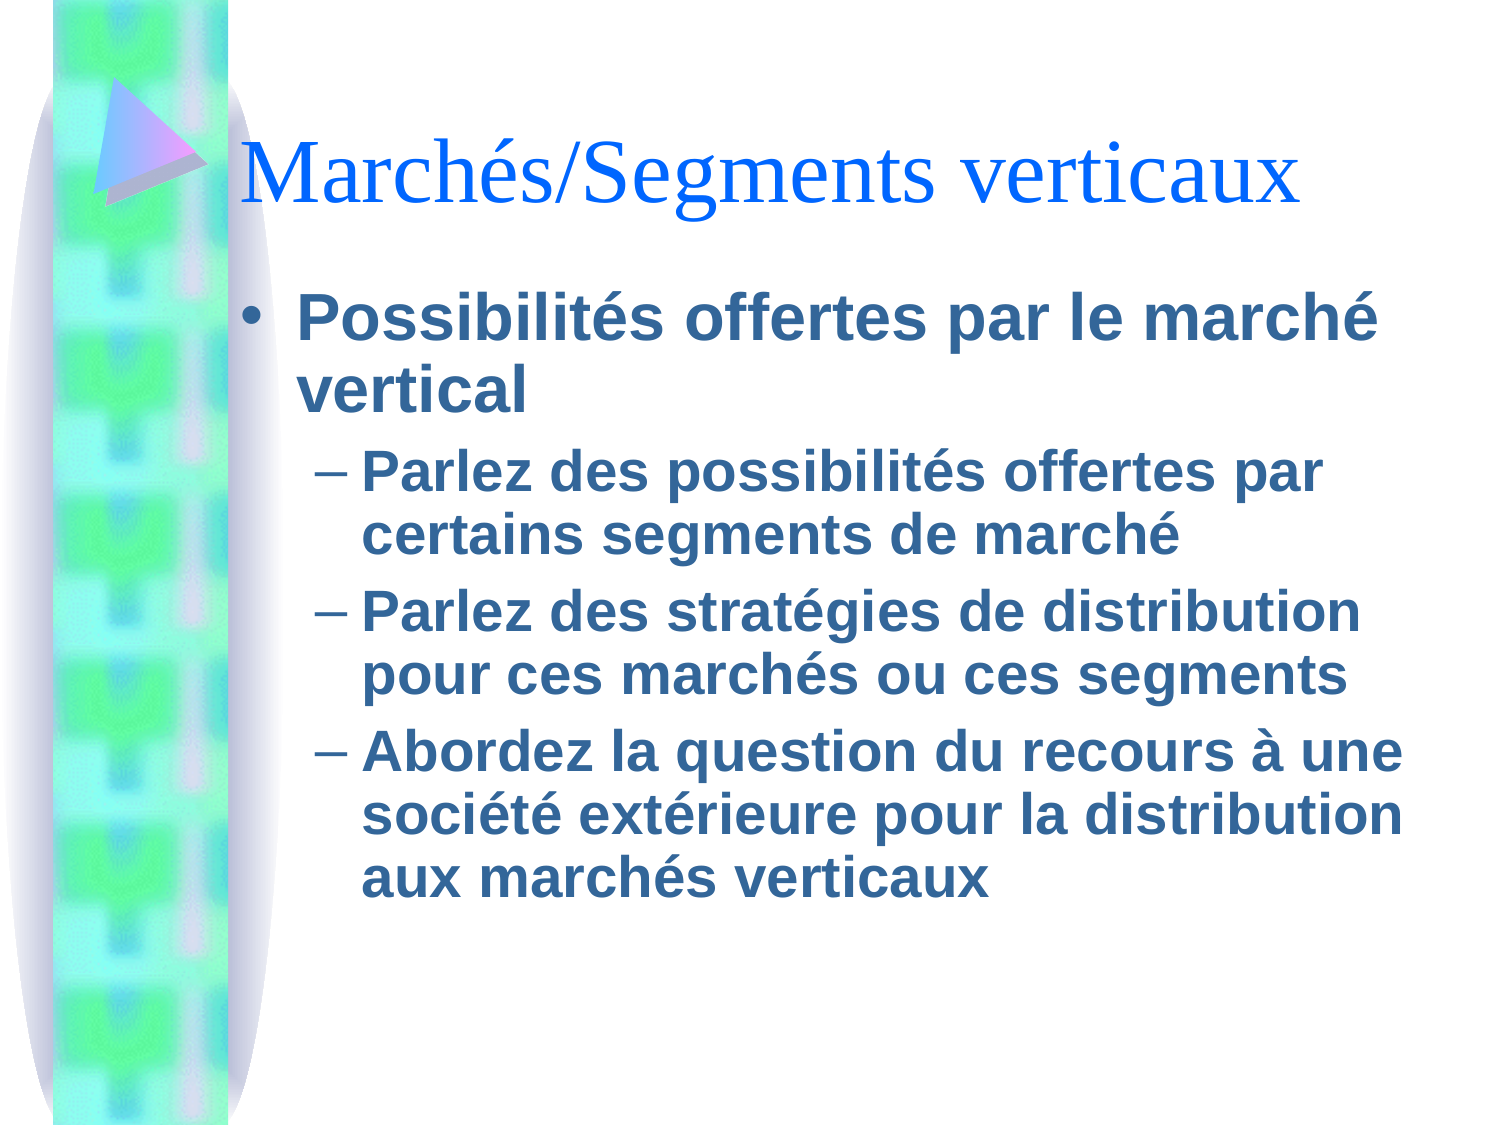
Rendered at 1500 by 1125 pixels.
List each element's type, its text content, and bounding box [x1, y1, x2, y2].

picture [53, 0, 229, 1125]
title Marchés/Segments verticaux [224, 40, 1500, 229]
list Possibilités offertes par le marché vertical Parlez des possibilités offertes par certains segments de marché Parlez des stratégies de distribution pour ces marchés ou ces segments Abordez la question du recours à une société extérieure pour la distribution aux marchés verticaux [224, 275, 1500, 951]
